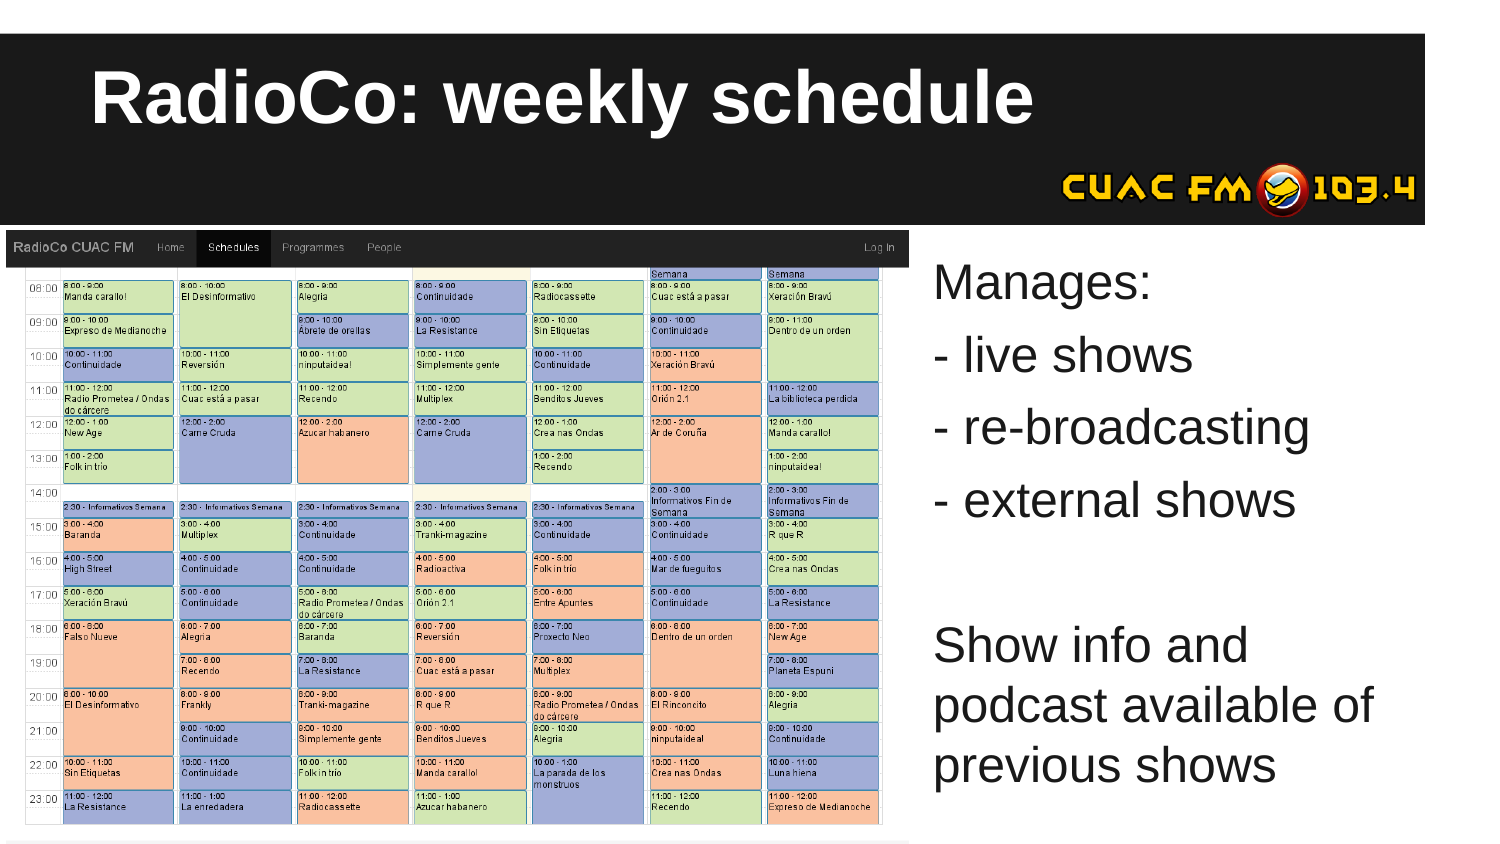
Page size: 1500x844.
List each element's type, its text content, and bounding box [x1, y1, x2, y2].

list Manages: - live shows - re-broadcasting - external shows Show info and podcast available of previous shows [918, 234, 1394, 804]
title RadioCo: weekly schedule [75, 33, 1425, 221]
picture [6, 230, 909, 844]
picture [1054, 158, 1425, 221]
